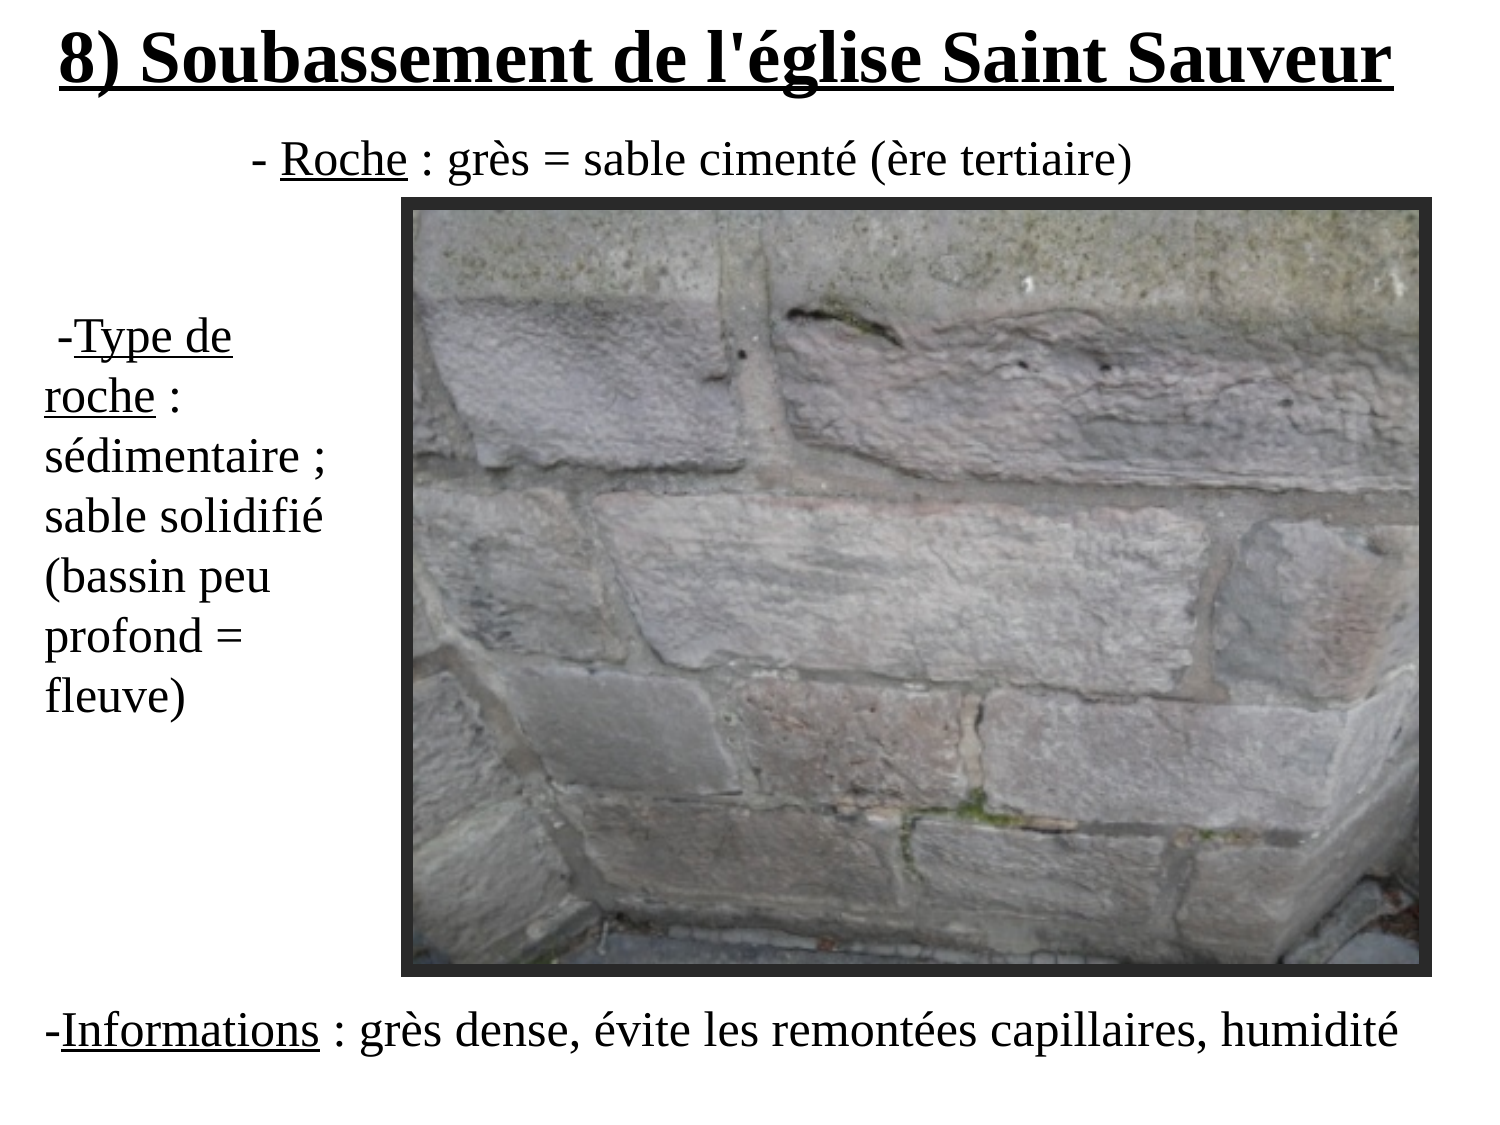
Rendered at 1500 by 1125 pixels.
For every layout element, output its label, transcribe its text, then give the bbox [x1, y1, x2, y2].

text_box -Informations : grès dense, évite les remontées capillaires, humidité [29, 988, 1477, 1064]
text_box - Roche : grès = sable cimenté (ère tertiaire) [236, 118, 1193, 193]
title 8) Soubassement de l'église Saint Sauveur [0, 0, 1477, 119]
picture [413, 209, 1420, 965]
list -Type de roche : sédimentaire ; sable solidifié (bassin peu profond = fleuve) [29, 295, 355, 779]
